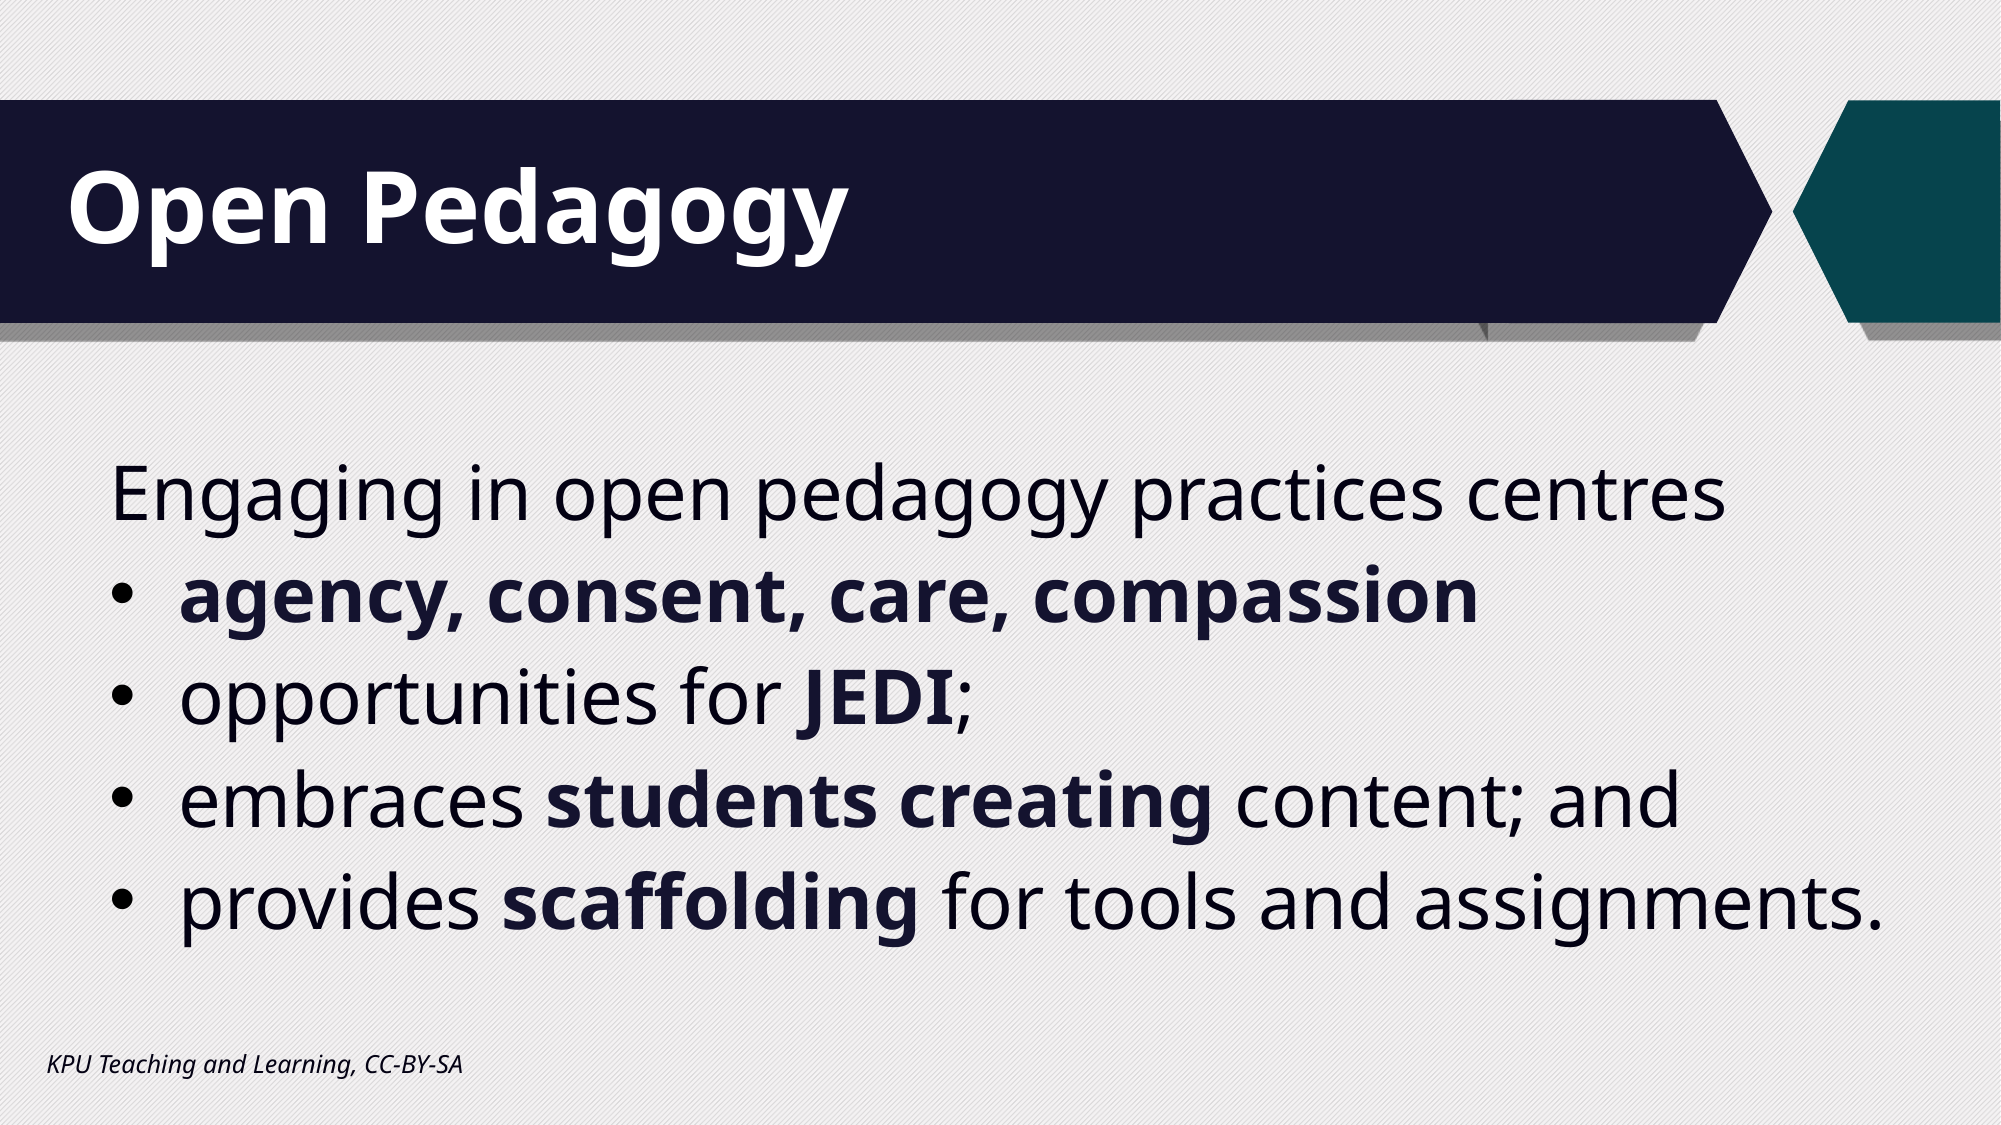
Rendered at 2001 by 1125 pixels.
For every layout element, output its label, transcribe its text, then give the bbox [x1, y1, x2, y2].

text_box KPU Teaching and Learning, CC-BY-SA [31, 1033, 1159, 1094]
list Engaging in open pedagogy practices centres agency, consent, care, compassion opportunities for JEDI; embraces students creating content; and provides scaffolding for tools and assignments. [94, 388, 1906, 1000]
title Open Pedagogy [50, 122, 1689, 300]
